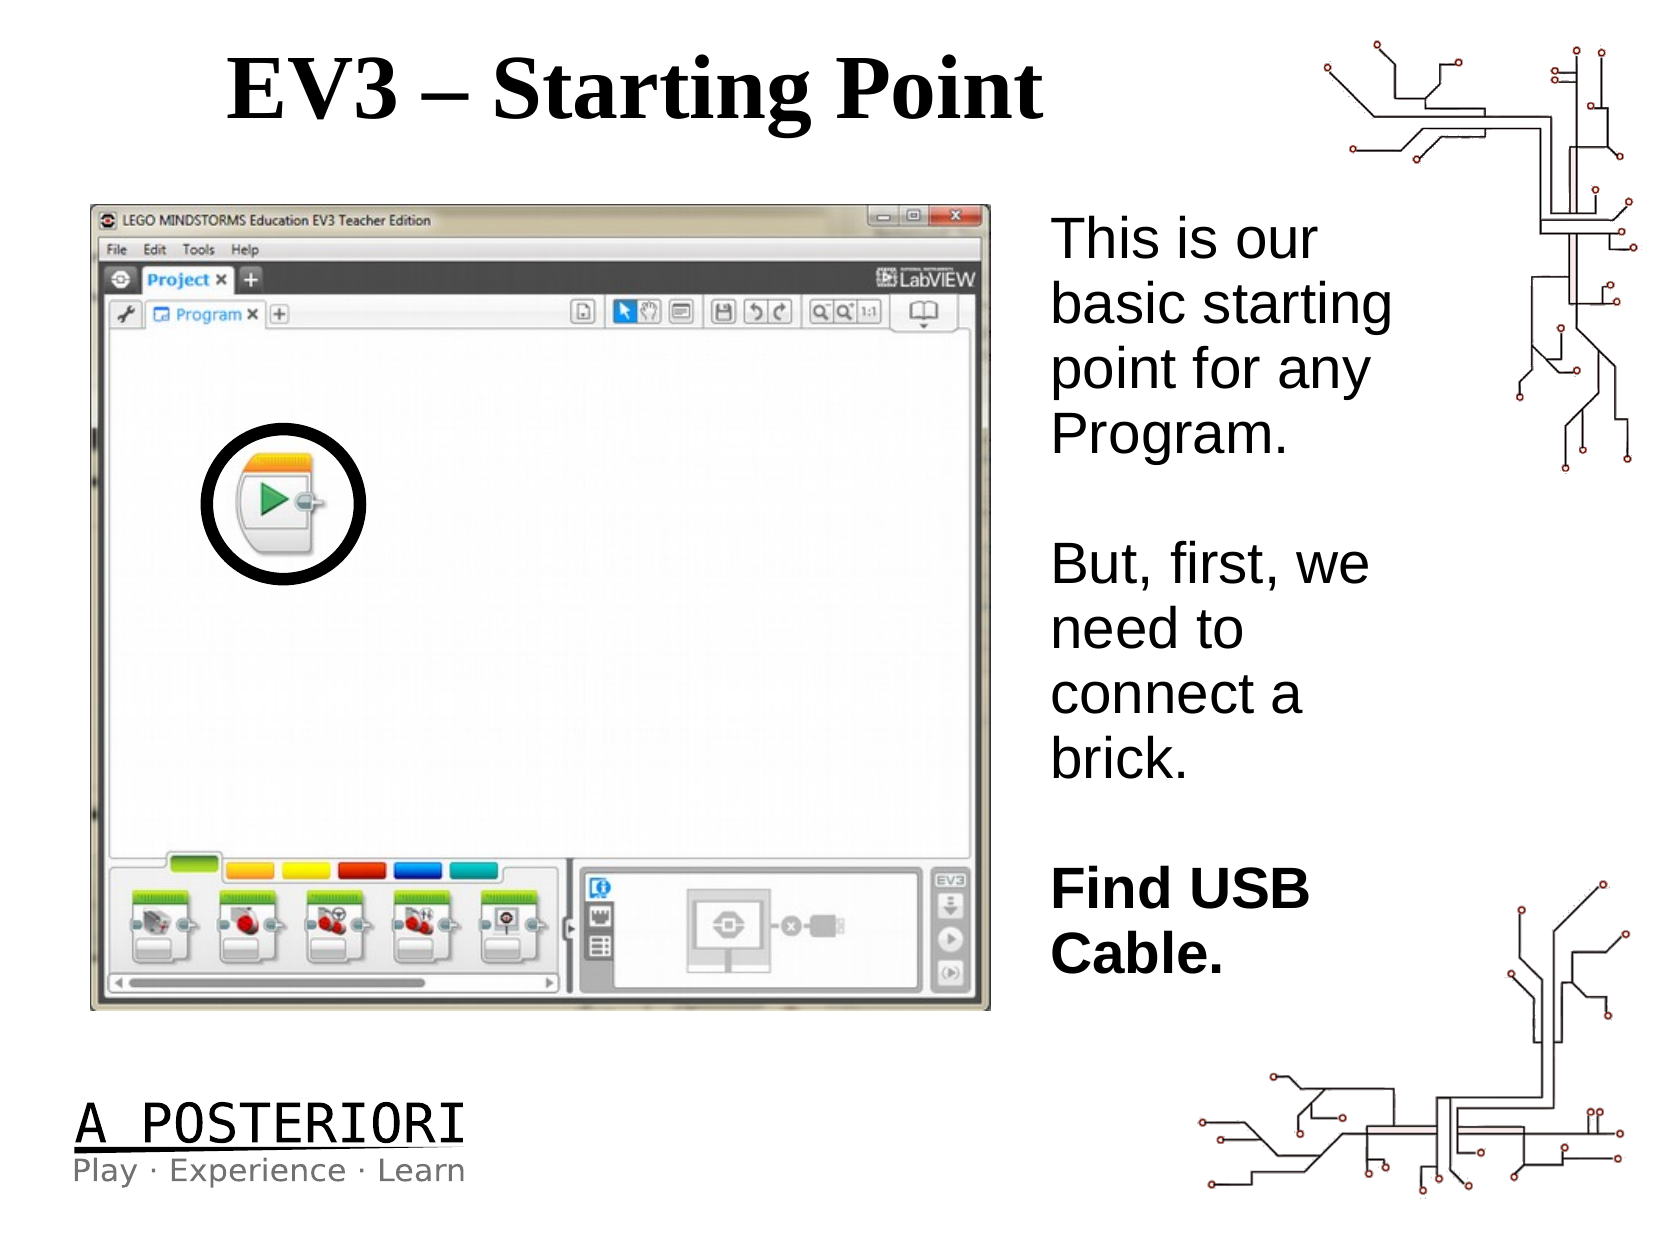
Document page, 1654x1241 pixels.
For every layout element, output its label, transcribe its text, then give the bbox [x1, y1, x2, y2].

picture [90, 204, 991, 1011]
picture [73, 1101, 466, 1189]
picture [1305, 35, 1643, 496]
picture [1175, 862, 1636, 1201]
title EV3 – Starting Point [11, 0, 1261, 190]
text_box This is our basic starting point for any Program. But, first, we need to connect a brick. Find USB Cable. [1035, 198, 1471, 990]
